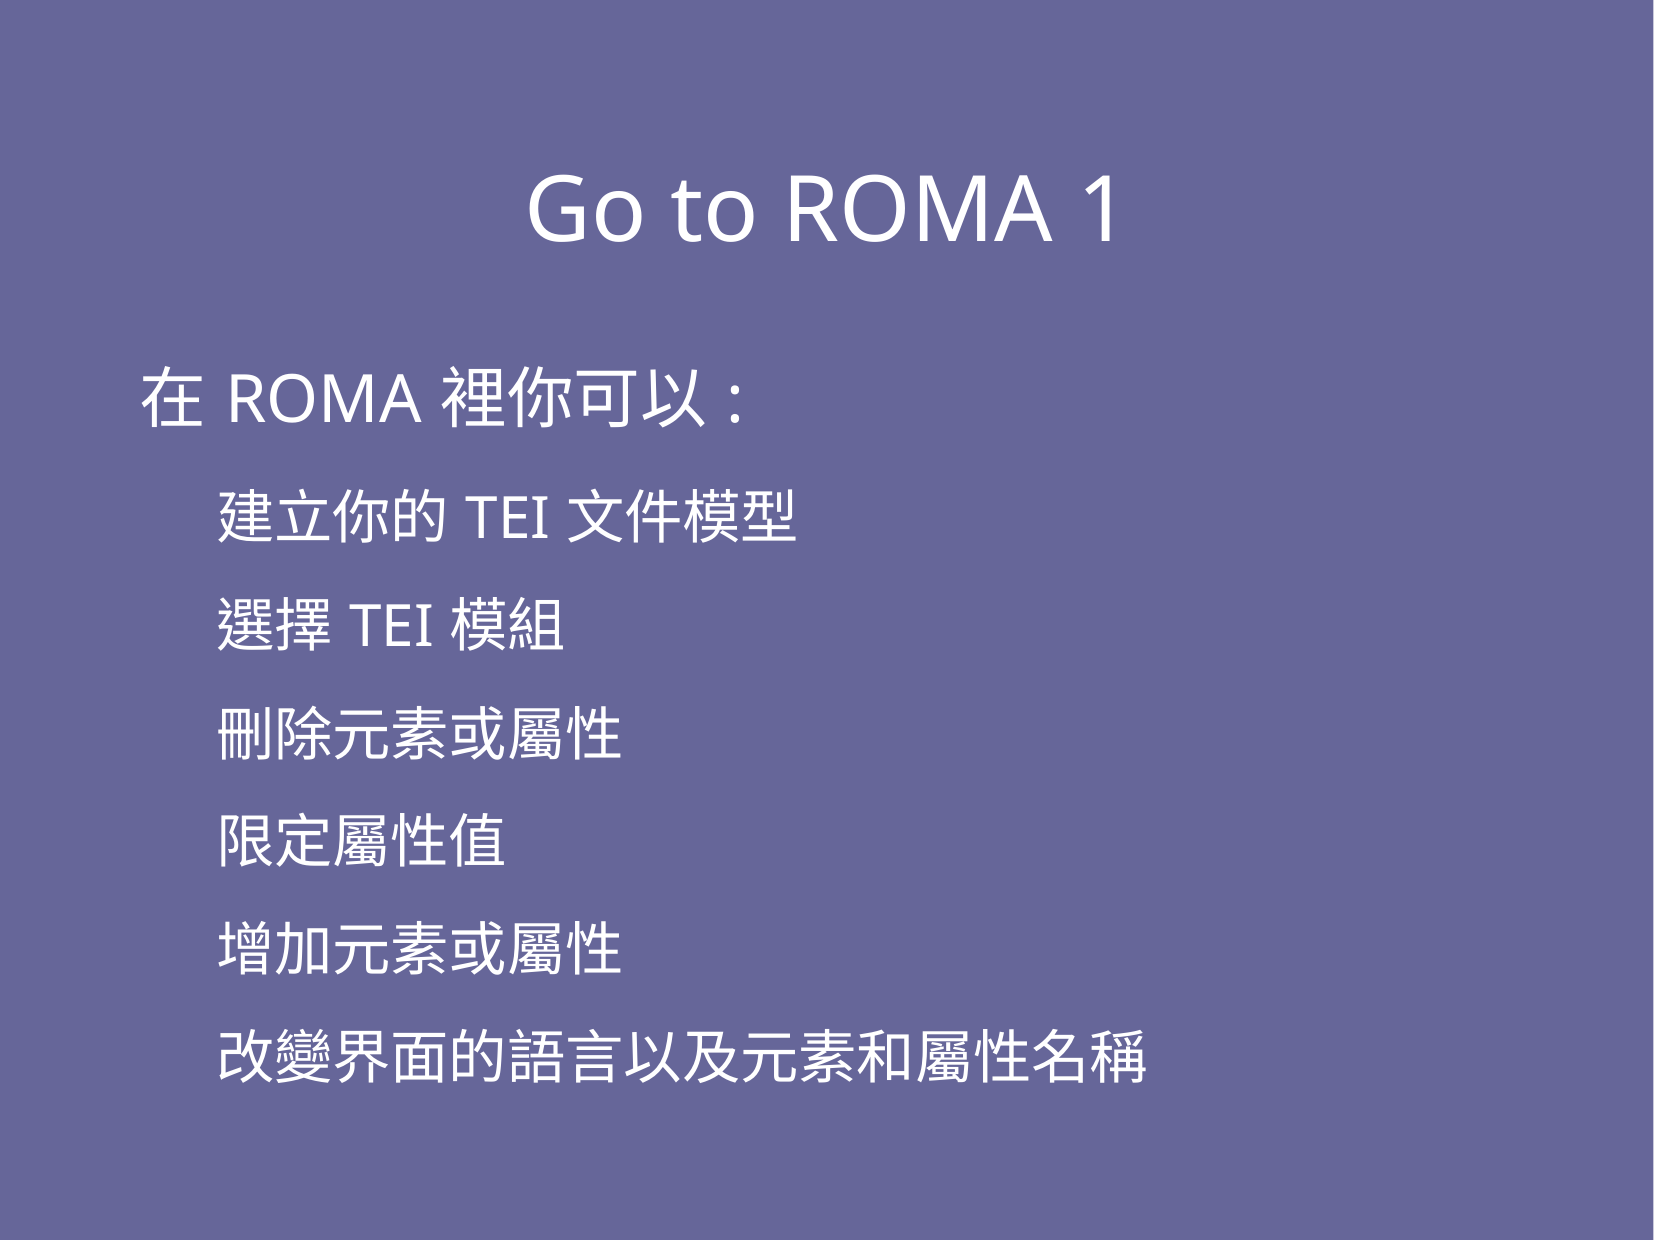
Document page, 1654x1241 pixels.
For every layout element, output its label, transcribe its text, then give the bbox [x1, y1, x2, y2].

title Go to ROMA 1 [121, 102, 1534, 310]
list 在ROMA裡你可以: 建立你的TEI文件模型 選擇TEI模組 刪除元素或屬性 限定屬性值 增加元素或屬性 改變界面的語言以及元素和屬性名稱 [121, 344, 1534, 1127]
